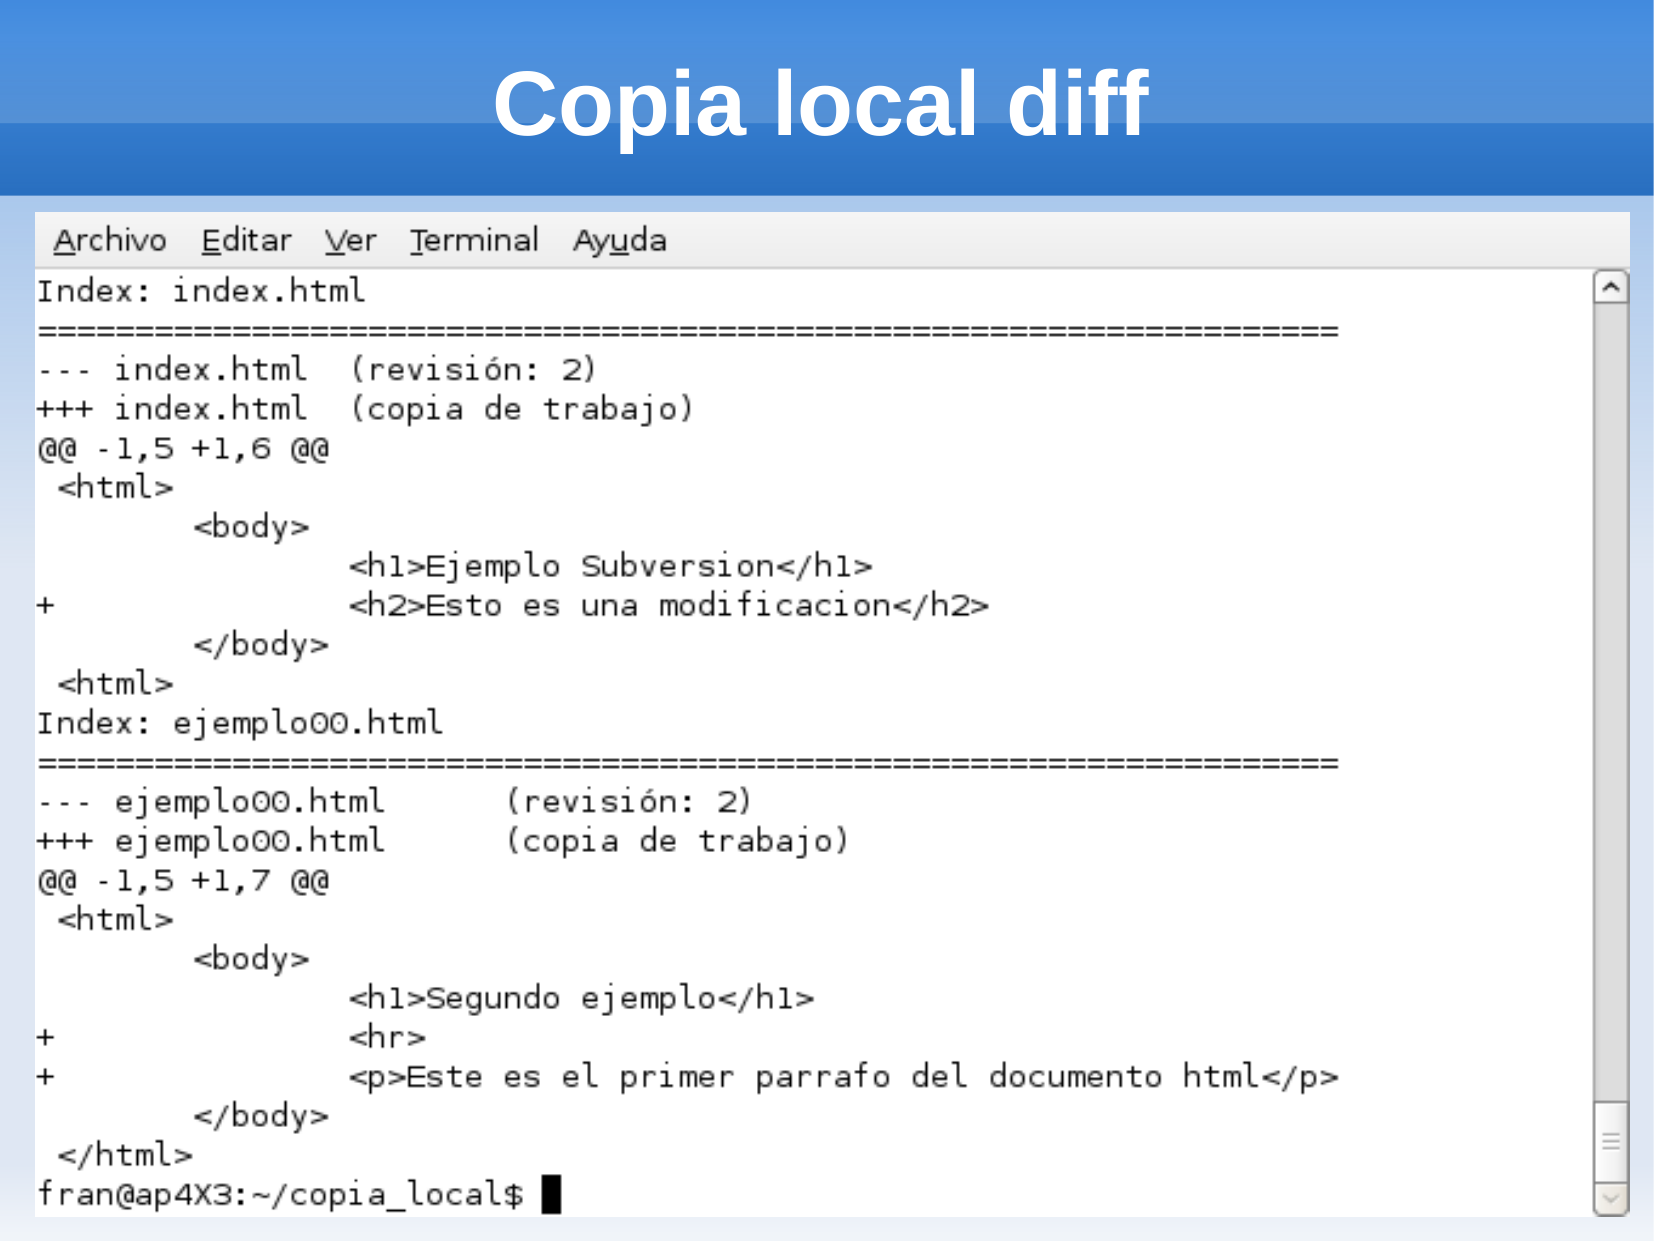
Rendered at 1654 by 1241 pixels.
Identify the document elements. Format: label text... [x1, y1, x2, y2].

picture [0, 0, 1654, 1241]
title Copia local diff [76, 7, 1565, 200]
